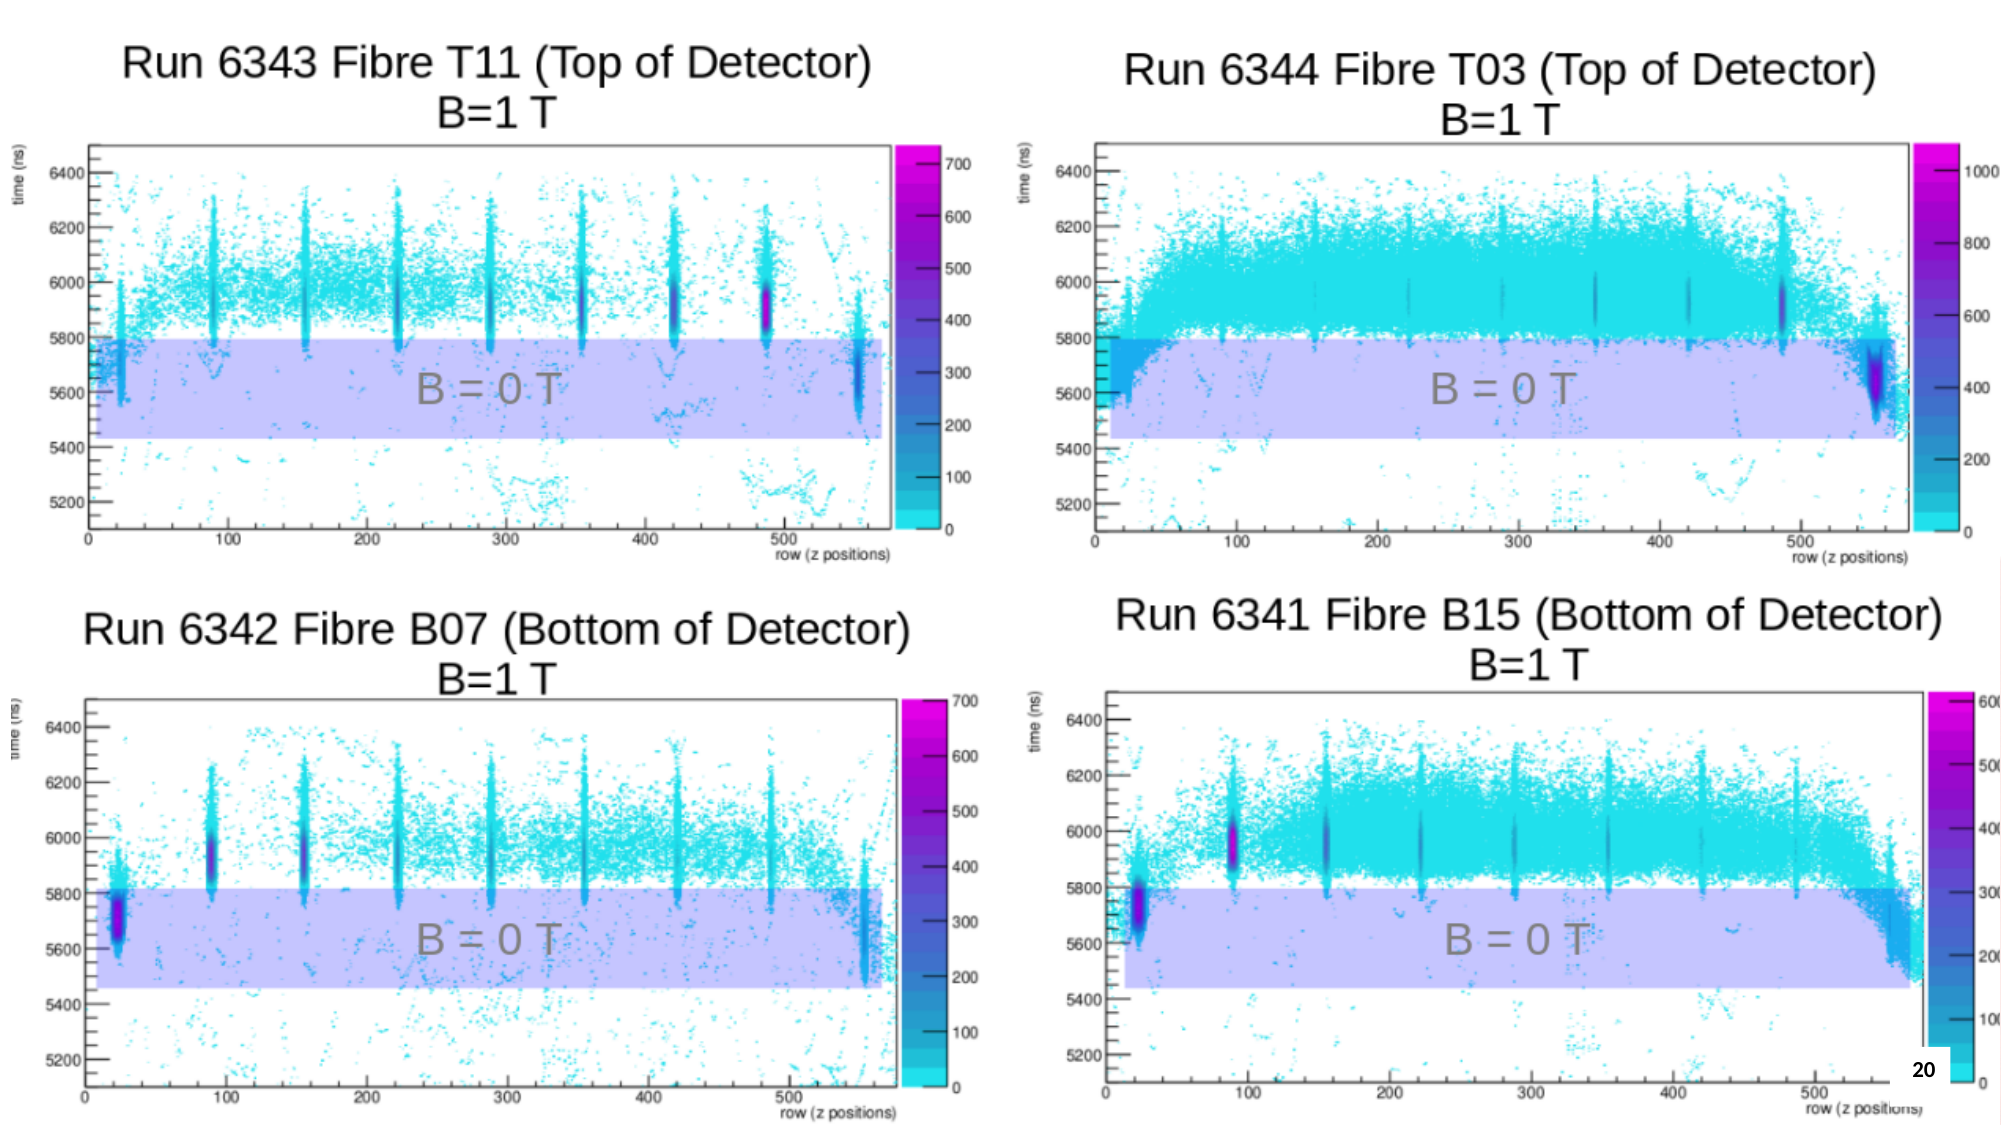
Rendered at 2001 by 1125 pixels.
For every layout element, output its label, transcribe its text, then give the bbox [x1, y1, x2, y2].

text_box <number> [1889, 1046, 1951, 1107]
picture [0, 0, 2001, 1125]
